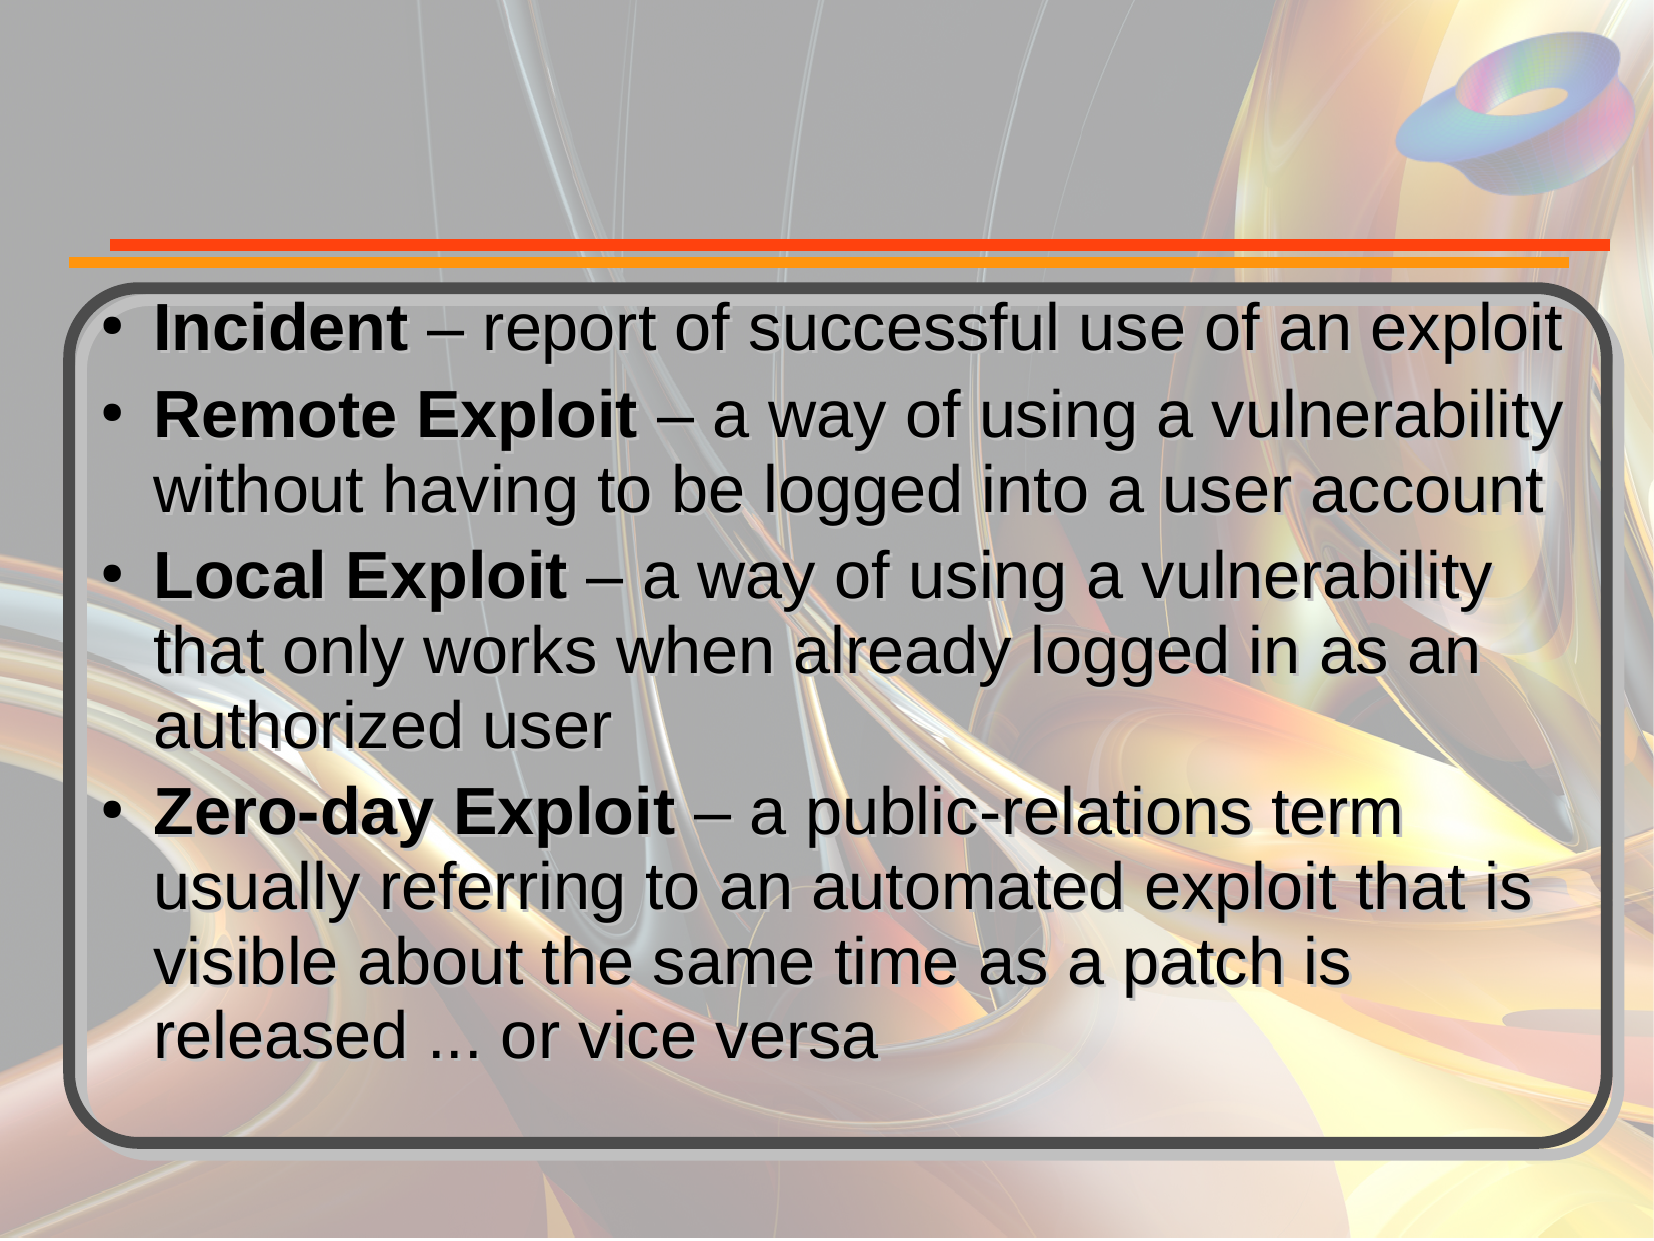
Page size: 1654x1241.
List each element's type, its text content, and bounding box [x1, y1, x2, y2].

list Incident – report of successful use of an exploit Remote Exploit – a way of using a vulnerability without having to be logged into a user account Local Exploit – a way of using a vulnerability that only works when already logged in as an authorized user Zero-day Exploit – a public-relations term usually referring to an automated exploit that is visible about the same time as a patch is released ... or vice versa [82, 290, 1571, 1168]
